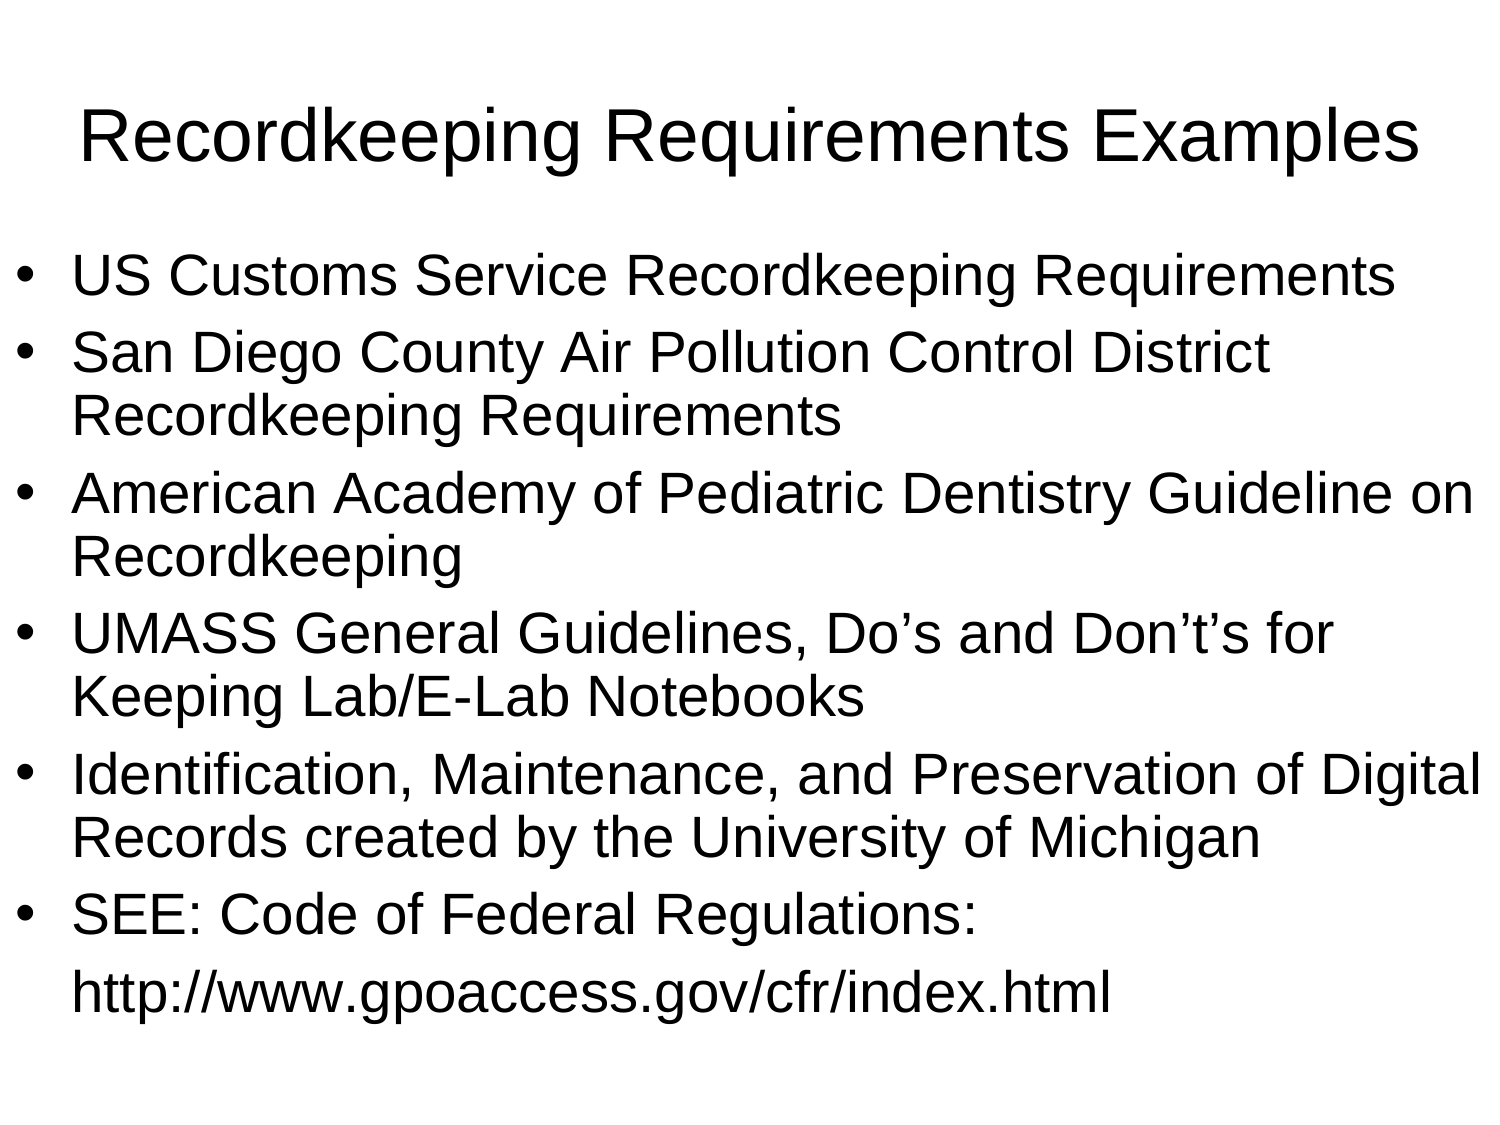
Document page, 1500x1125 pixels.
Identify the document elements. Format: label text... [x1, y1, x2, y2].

title Recordkeeping Requirements Examples [0, 37, 1500, 225]
list US Customs Service Recordkeeping Requirements San Diego County Air Pollution Control District Recordkeeping Requirements American Academy of Pediatric Dentistry Guideline on Recordkeeping UMASS General Guidelines, Do’s and Don’t’s for Keeping Lab/E-Lab Notebooks Identification, Maintenance, and Preservation of Digital Records created by the University of Michigan SEE: Code of Federal Regulations: http://www.gpoaccess.gov/cfr/index.html [0, 237, 1500, 1110]
